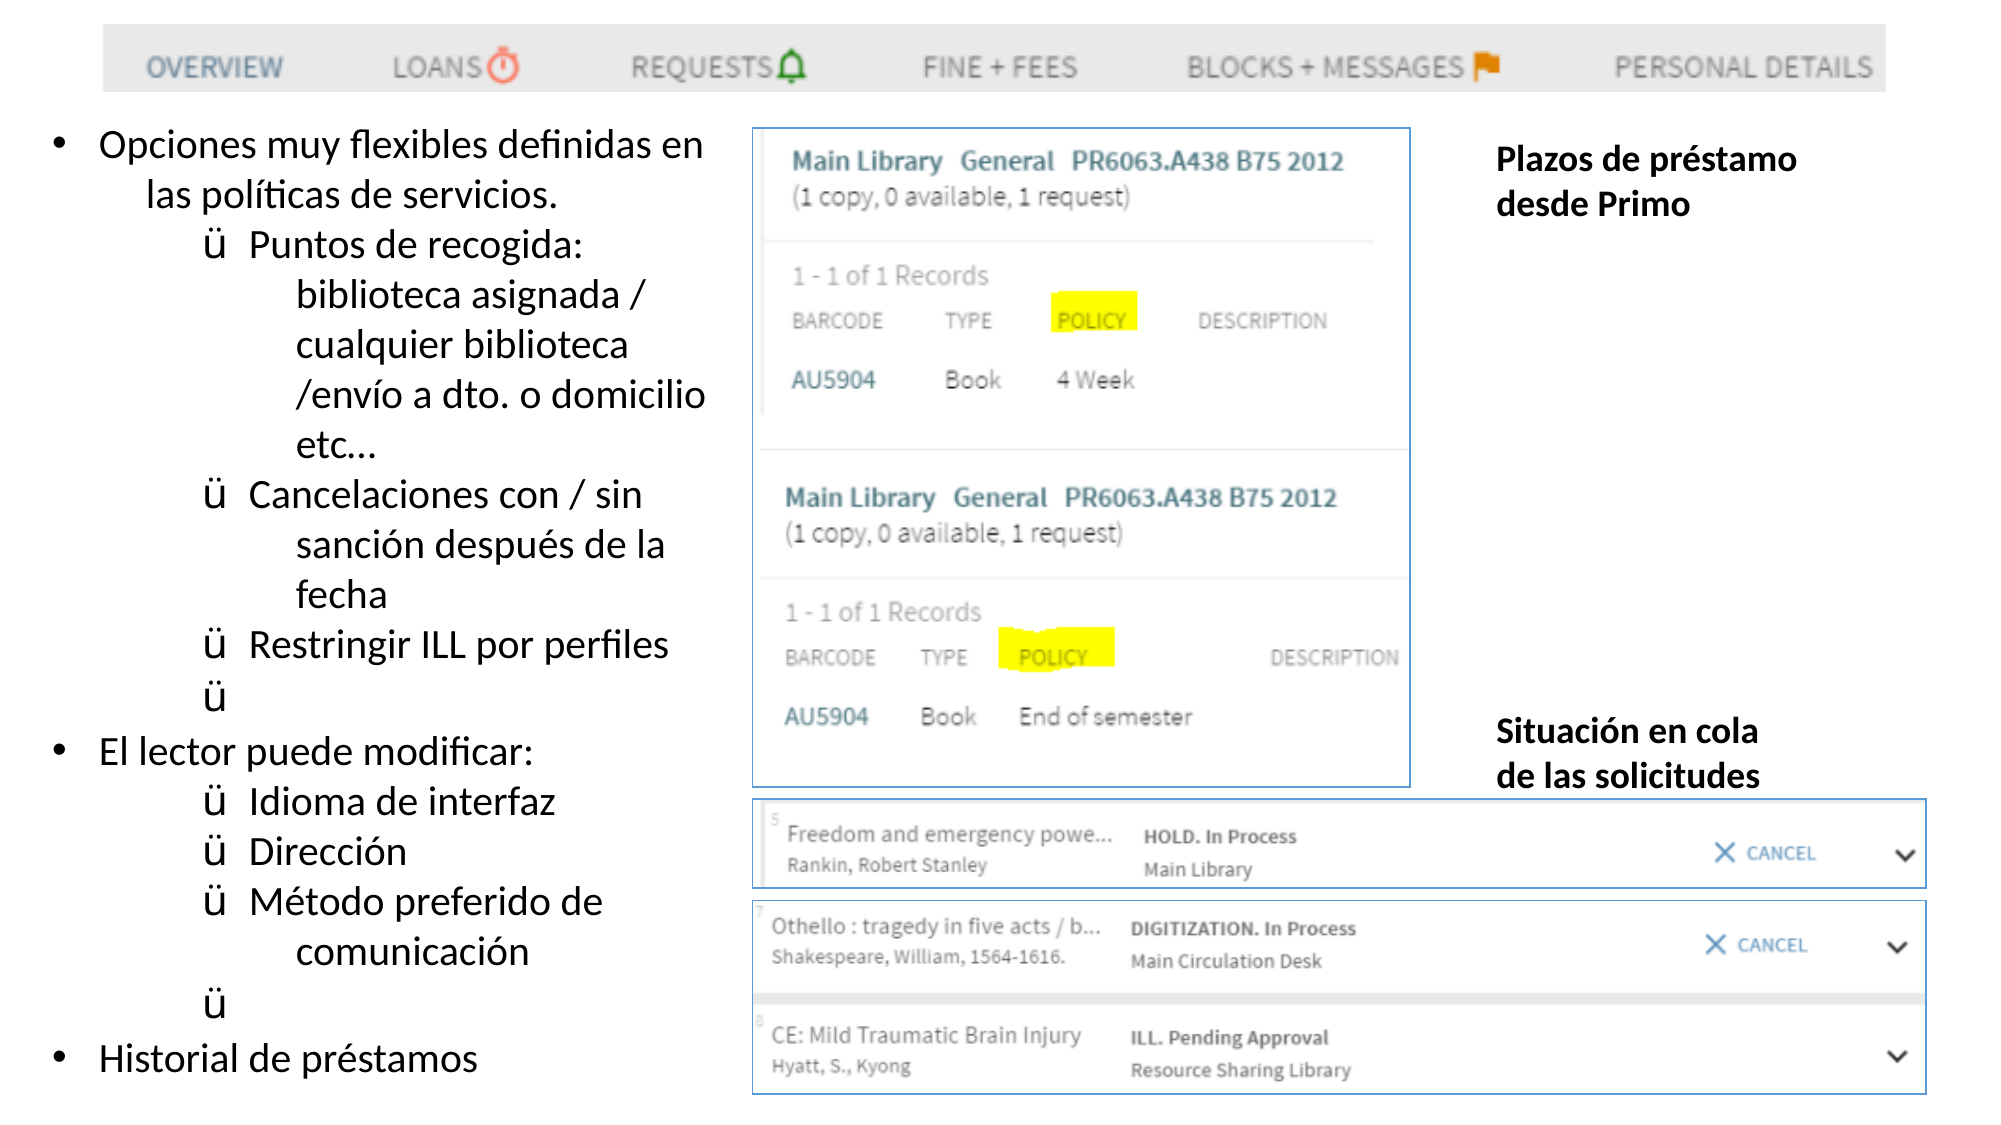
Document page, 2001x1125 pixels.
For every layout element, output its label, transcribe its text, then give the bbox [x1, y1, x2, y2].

picture [753, 128, 1410, 787]
picture [753, 901, 1926, 1094]
picture [94, 24, 1886, 92]
text_box Opciones muy flexibles definidas en las políticas de servicios. Puntos de recogida: biblioteca asignada / cualquier biblioteca /envío a dto. o domicilio etc… Cancelaciones con / sin sanción después de la fecha Restringir ILL por perfiles El lector puede modificar: Idioma de interfaz Dirección Método preferido de comunicación Historial de préstamos [37, 109, 743, 933]
picture [753, 799, 1926, 888]
text_box Plazos de préstamo desde Primo [1481, 126, 1819, 233]
text_box Situación en cola de las solicitudes [1481, 698, 1819, 805]
